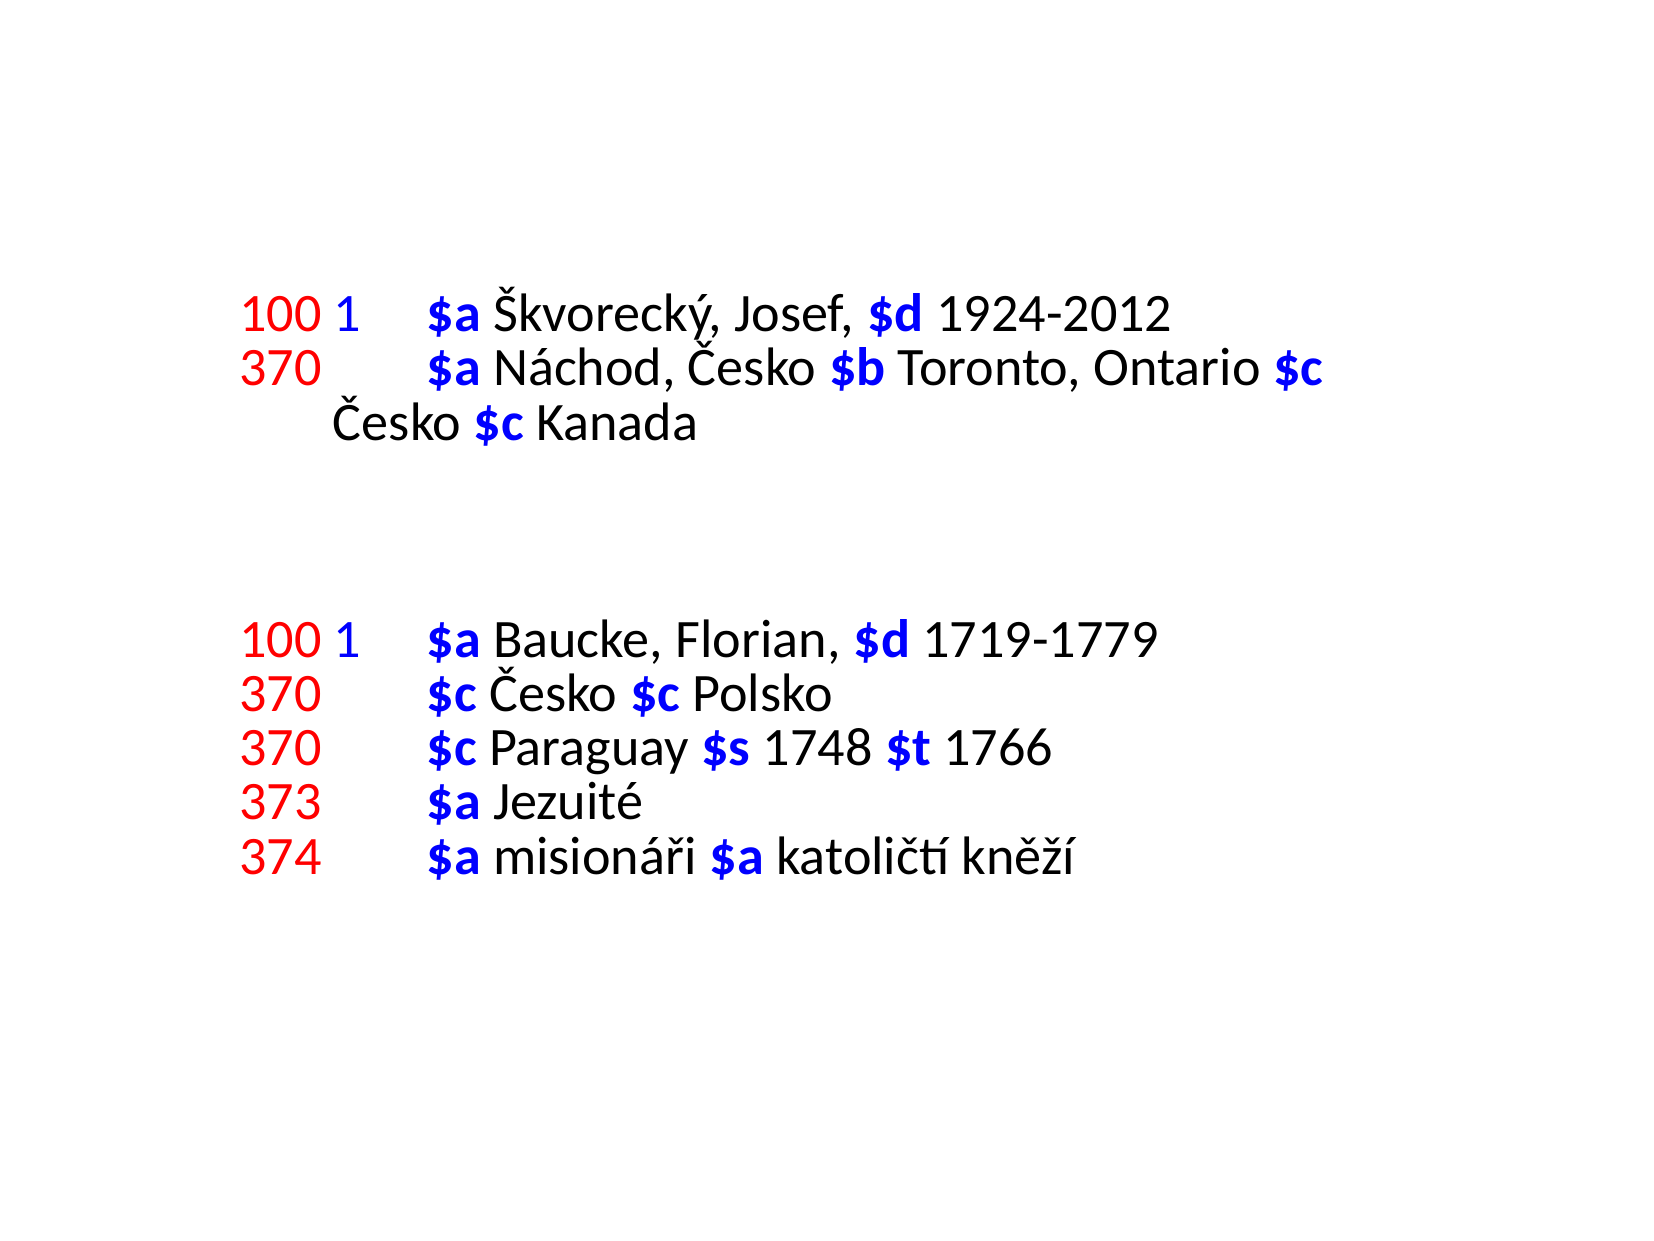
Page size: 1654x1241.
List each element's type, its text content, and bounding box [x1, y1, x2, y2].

text_box 100 1 $a Škvorecký, Josef, $d 1924-2012 370 $a Náchod, Česko $b Toronto, Ontario $c Česko $c Kanada 100 1 $a Baucke, Florian, $d 1719-1779 370 $c Česko $c Polsko 370 $c Paraguay $s 1748 $t 1766 373 $a Jezuité 374 $a misionáři $a katoličtí kněží [224, 283, 1386, 1040]
